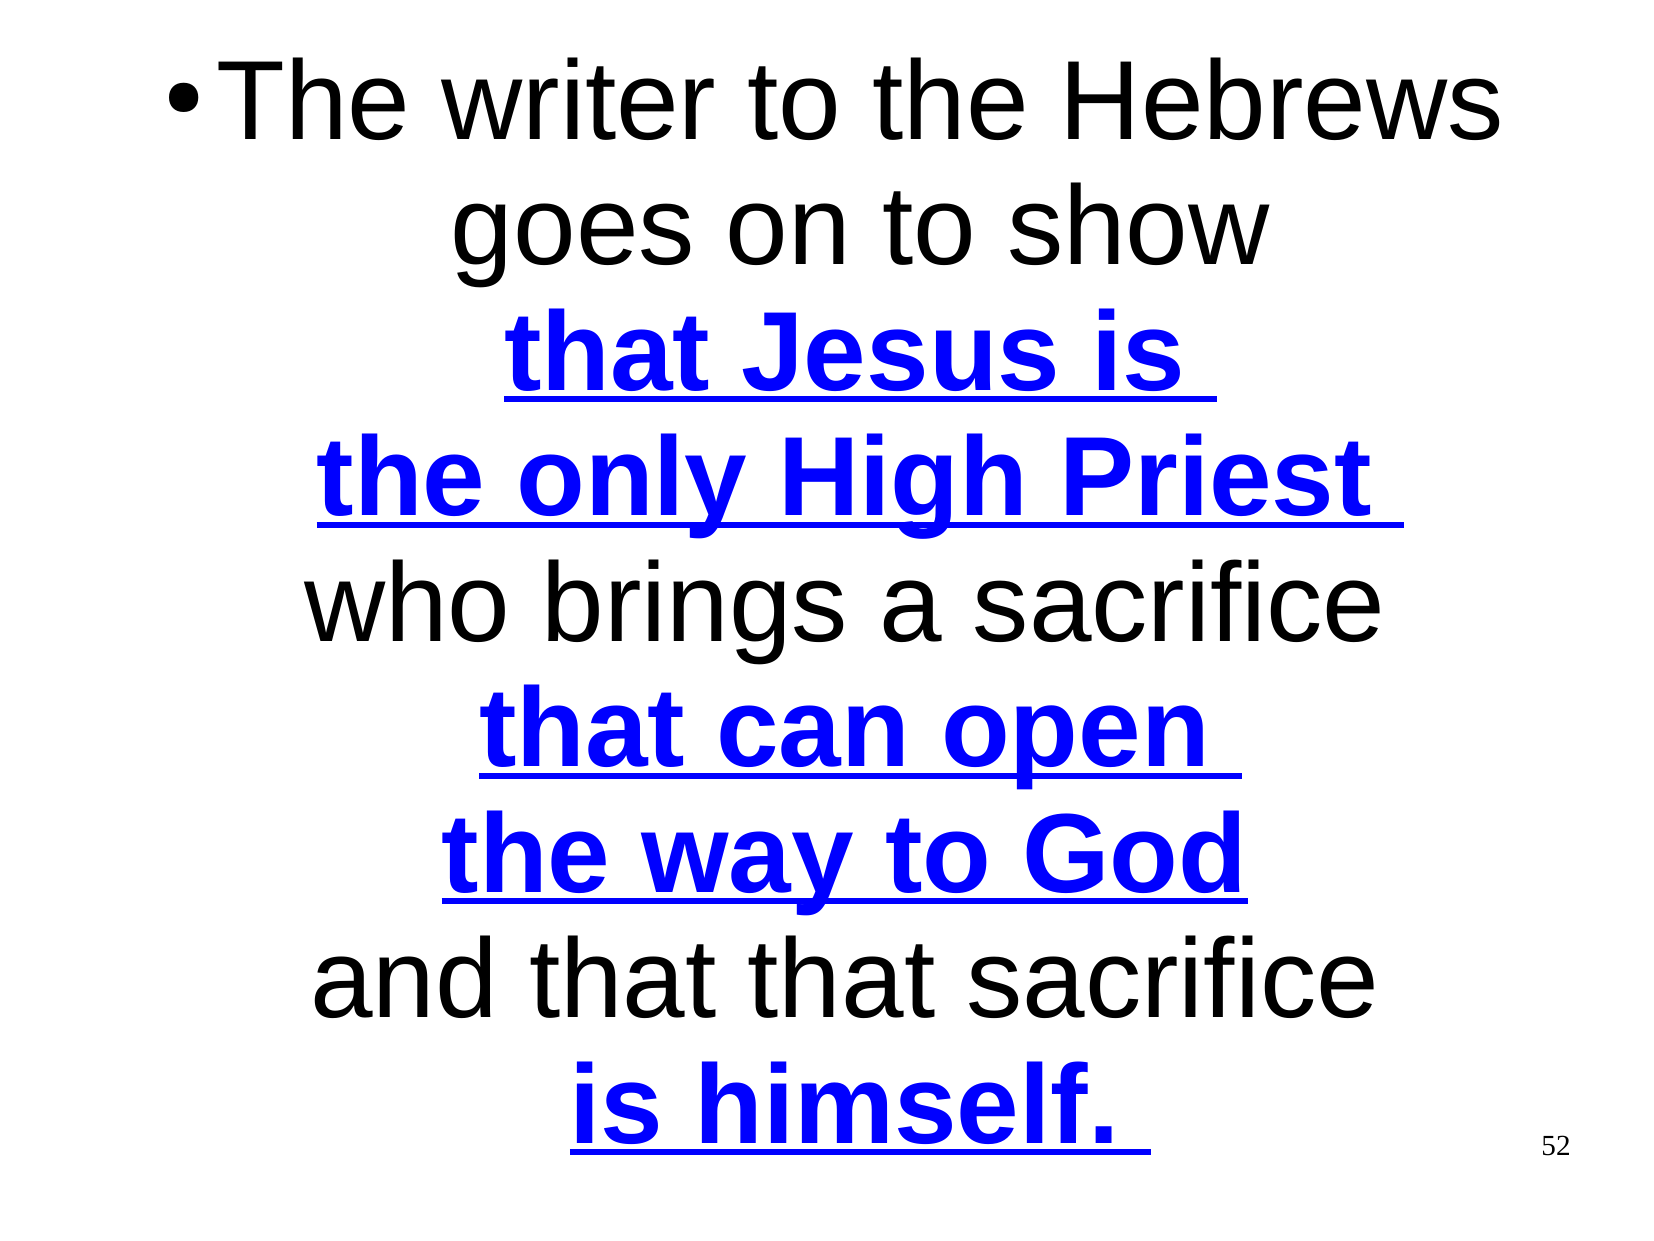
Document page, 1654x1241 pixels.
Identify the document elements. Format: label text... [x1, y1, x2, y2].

list The writer to the Hebrews goes on to show that Jesus is the only High Priest who brings a sacrifice that can open the way to God and that that sacrifice is himself. [0, 37, 1651, 1238]
